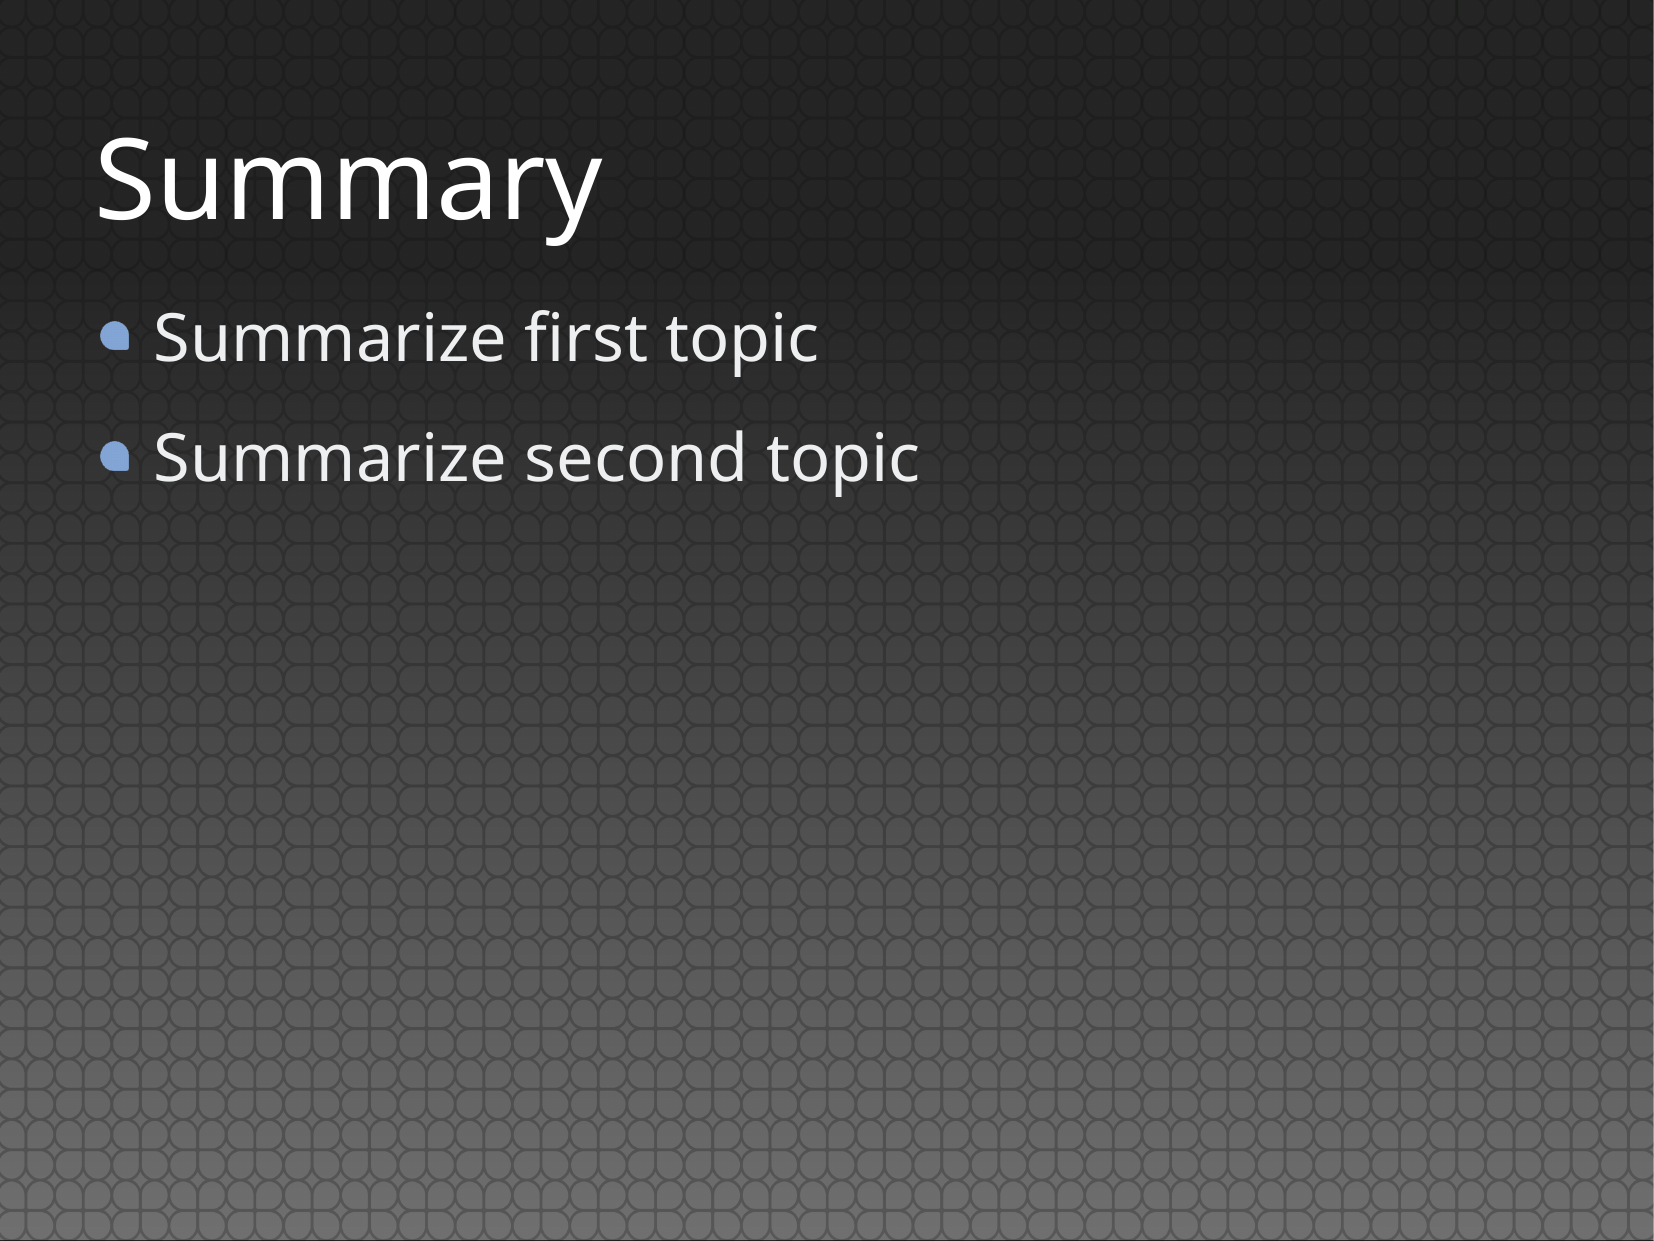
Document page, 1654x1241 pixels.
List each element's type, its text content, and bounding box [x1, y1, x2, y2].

list Summarize first topic Summarize second topic [82, 290, 1571, 1094]
picture [0, 0, 1654, 1241]
title Summary [94, 100, 1426, 251]
